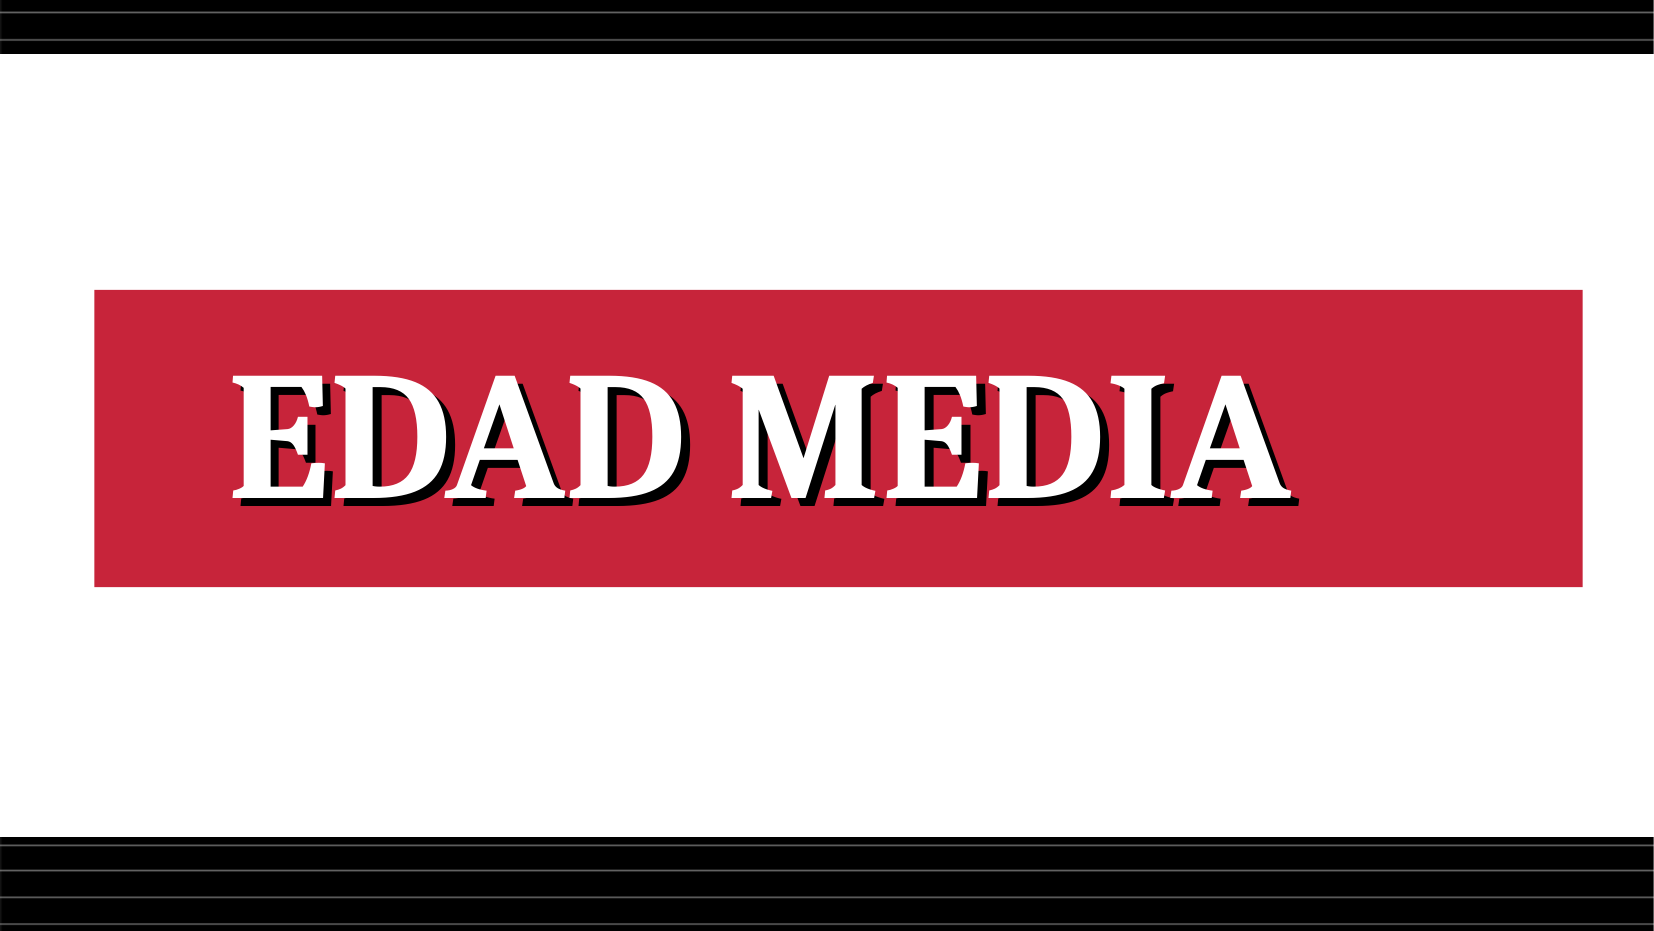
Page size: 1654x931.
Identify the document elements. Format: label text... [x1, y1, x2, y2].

picture [0, 837, 1654, 931]
picture [0, 0, 1654, 54]
title EDAD MEDIA [94, 289, 1583, 588]
